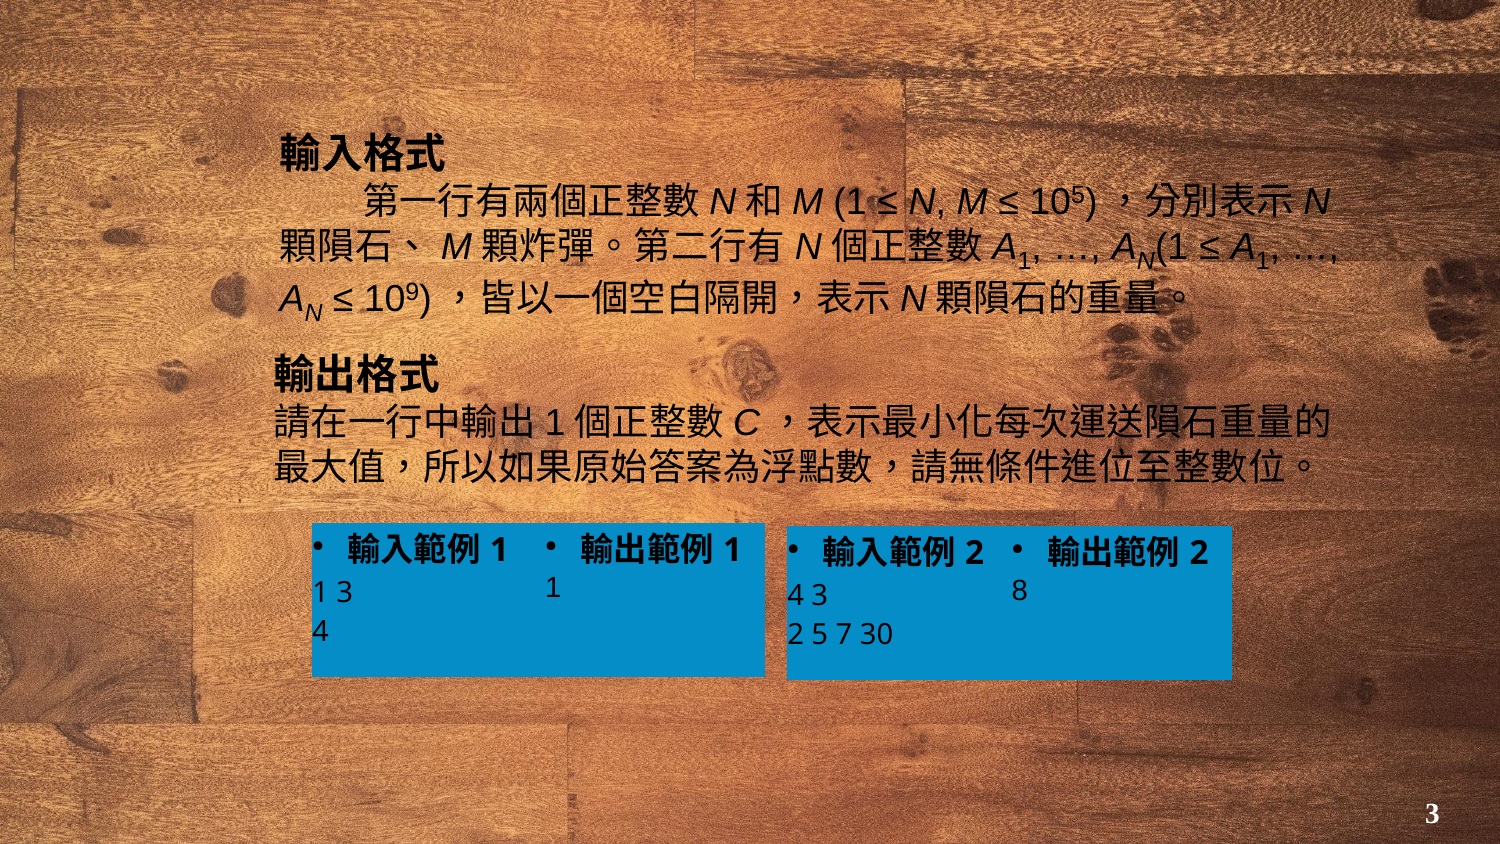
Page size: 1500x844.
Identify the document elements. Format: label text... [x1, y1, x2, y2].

table_header 輸入範例2 4 3 2 5 7 30 [787, 526, 1012, 680]
table_header 輸入範例1 1 3 4 [312, 523, 545, 677]
text_box 輸入格式 第一行有兩個正整數N和M (1 ≤ N, M ≤ 105)，分別表示N顆隕石、M顆炸彈。第二行有N個正整數A1, …, AN(1 ≤ A1, …, AN ≤ 109)，皆以一個空白隔開，表示N顆隕石的重量。 [265, 95, 1354, 315]
text_box 輸出格式 請在一行中輸出1個正整數C，表示最小化每次運送隕石重量的最大值，所以如果原始答案為浮點數，請無條件進位至整數位。 [258, 315, 1376, 495]
slide_number 3 [1410, 779, 1500, 844]
table_header 輸出範例2 8 [1012, 526, 1232, 680]
table_header 輸出範例1 1 [545, 523, 765, 677]
